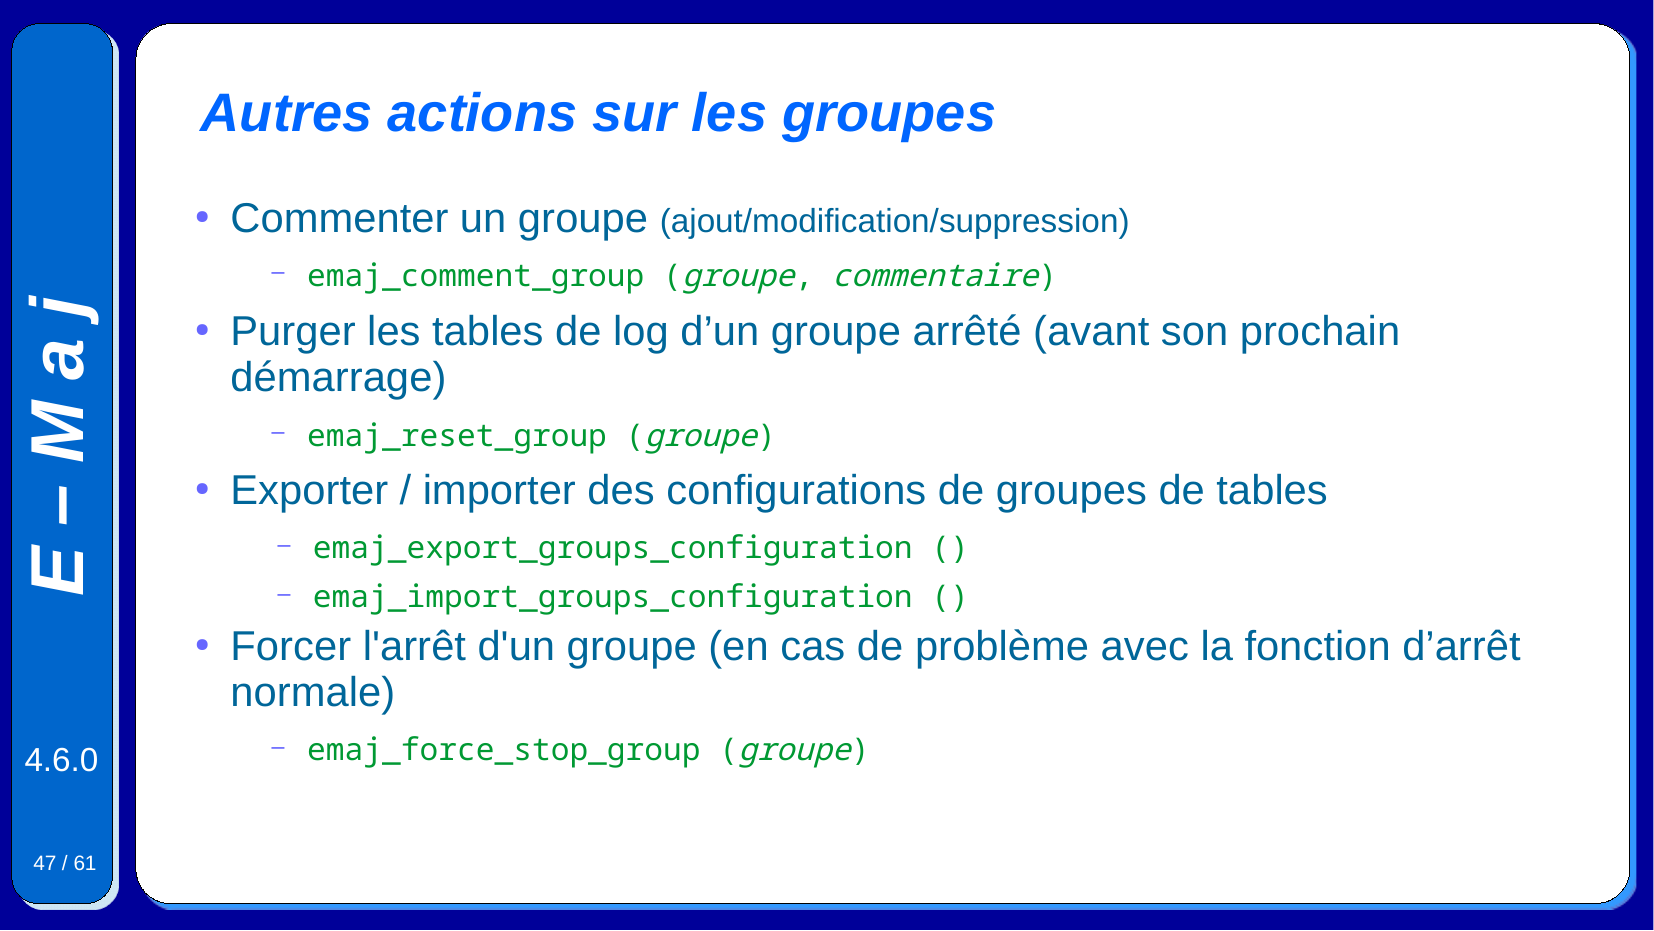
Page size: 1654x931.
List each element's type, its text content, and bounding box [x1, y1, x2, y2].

title Autres actions sur les groupes [200, 34, 1575, 191]
list Commenter un groupe (ajout/modification/suppression) emaj_comment_group (groupe, commentaire) Purger les tables de log d’un groupe arrêté (avant son prochain démarrage) emaj_reset_group (groupe) Exporter / importer des configurations de groupes de tables emaj_export_groups_configuration () emaj_import_groups_configuration () Forcer l'arrêt d'un groupe (en cas de problème avec la fonction d’arrêt normale) emaj_force_stop_group (groupe) [177, 194, 1587, 891]
